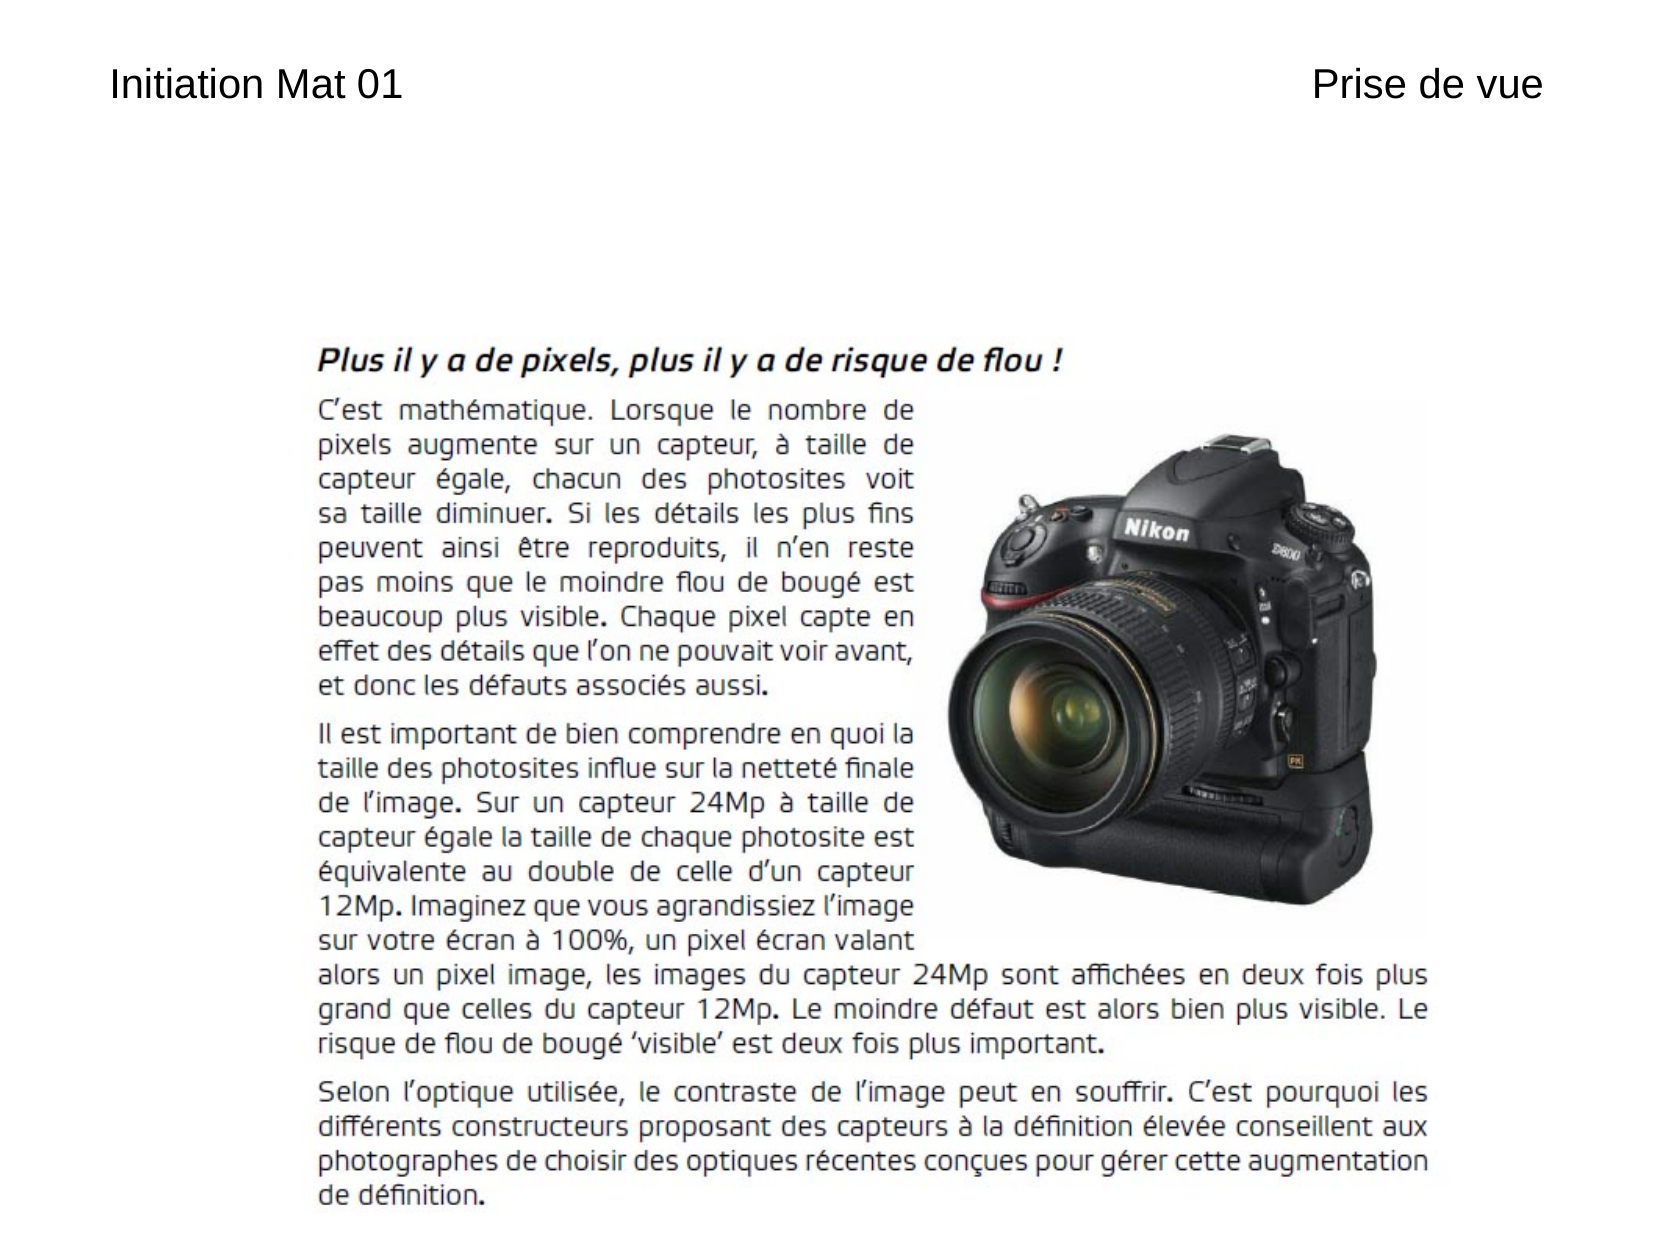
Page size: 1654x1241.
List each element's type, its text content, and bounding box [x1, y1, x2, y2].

title Initiation Mat 01 Prise de vue [82, 49, 1571, 119]
picture [101, 212, 1557, 1241]
